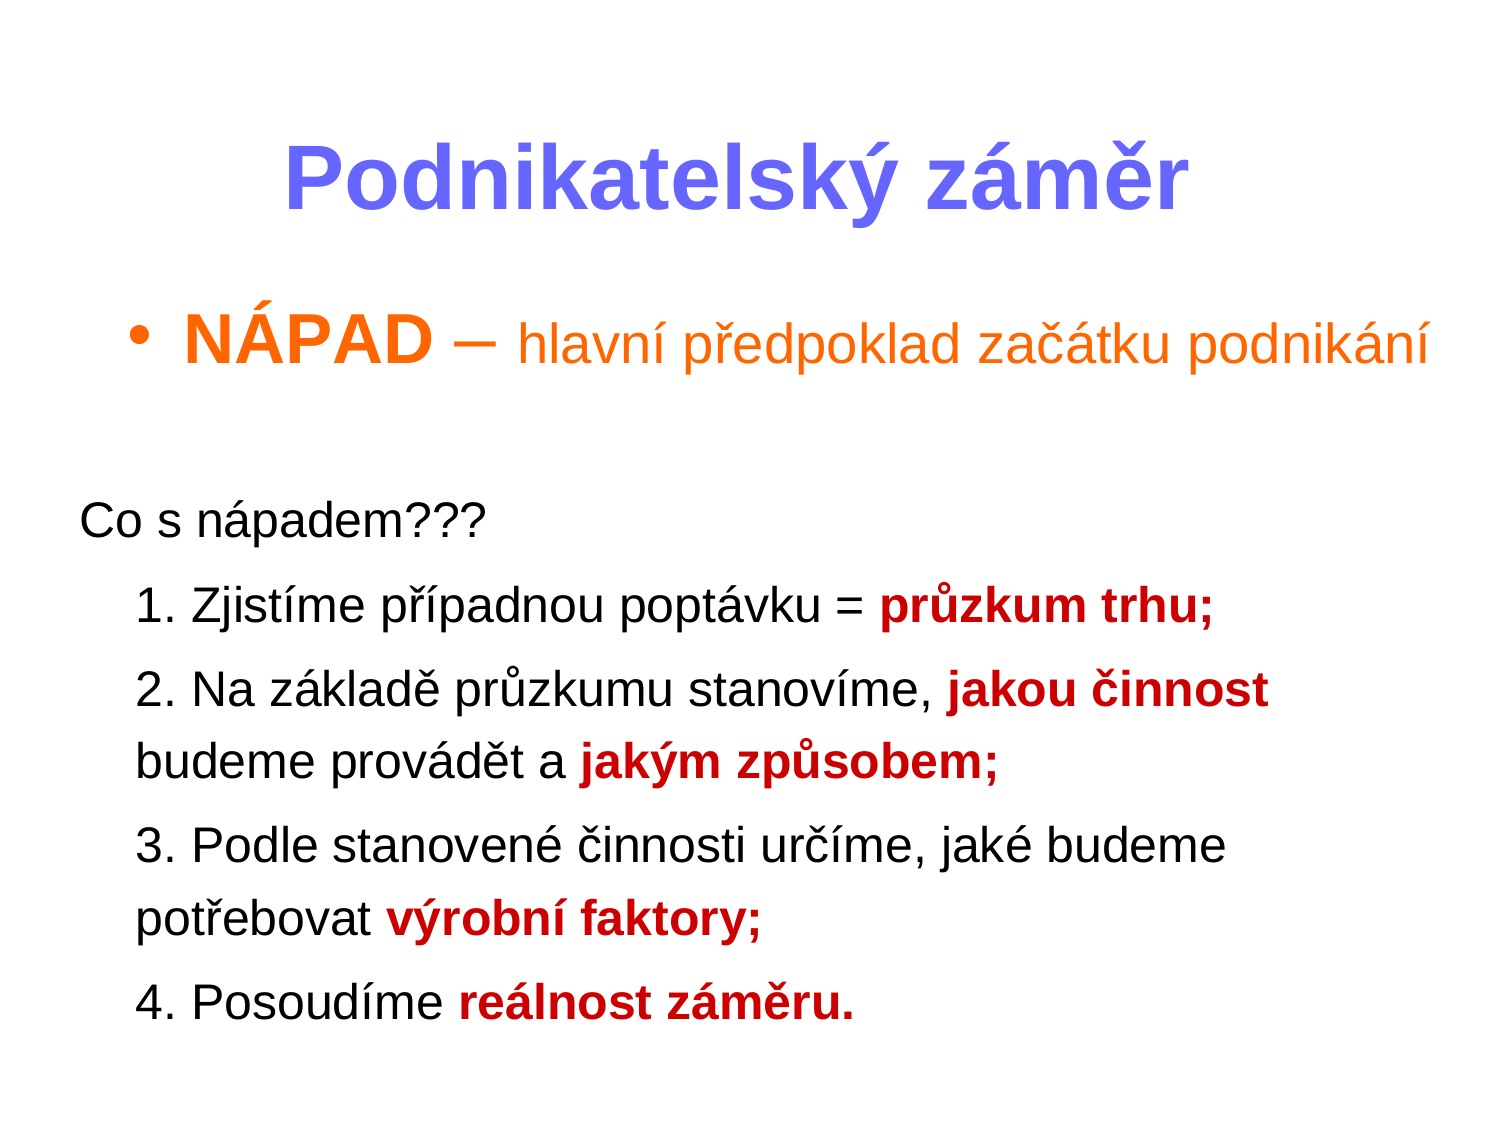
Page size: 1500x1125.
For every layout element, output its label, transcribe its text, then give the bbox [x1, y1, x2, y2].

text_box Co s nápadem??? 1. Zjistíme případnou poptávku = průzkum trhu; 2. Na základě průzkumu stanovíme, jakou činnost budeme provádět a jakým způsobem; 3. Podle stanovené činnosti určíme, jaké budeme potřebovat výrobní faktory; 4. Posoudíme reálnost záměru. [64, 467, 1461, 905]
title Podnikatelský záměr [75, 101, 1400, 244]
list NÁPAD – hlavní předpoklad začátku podnikání [112, 290, 1447, 387]
